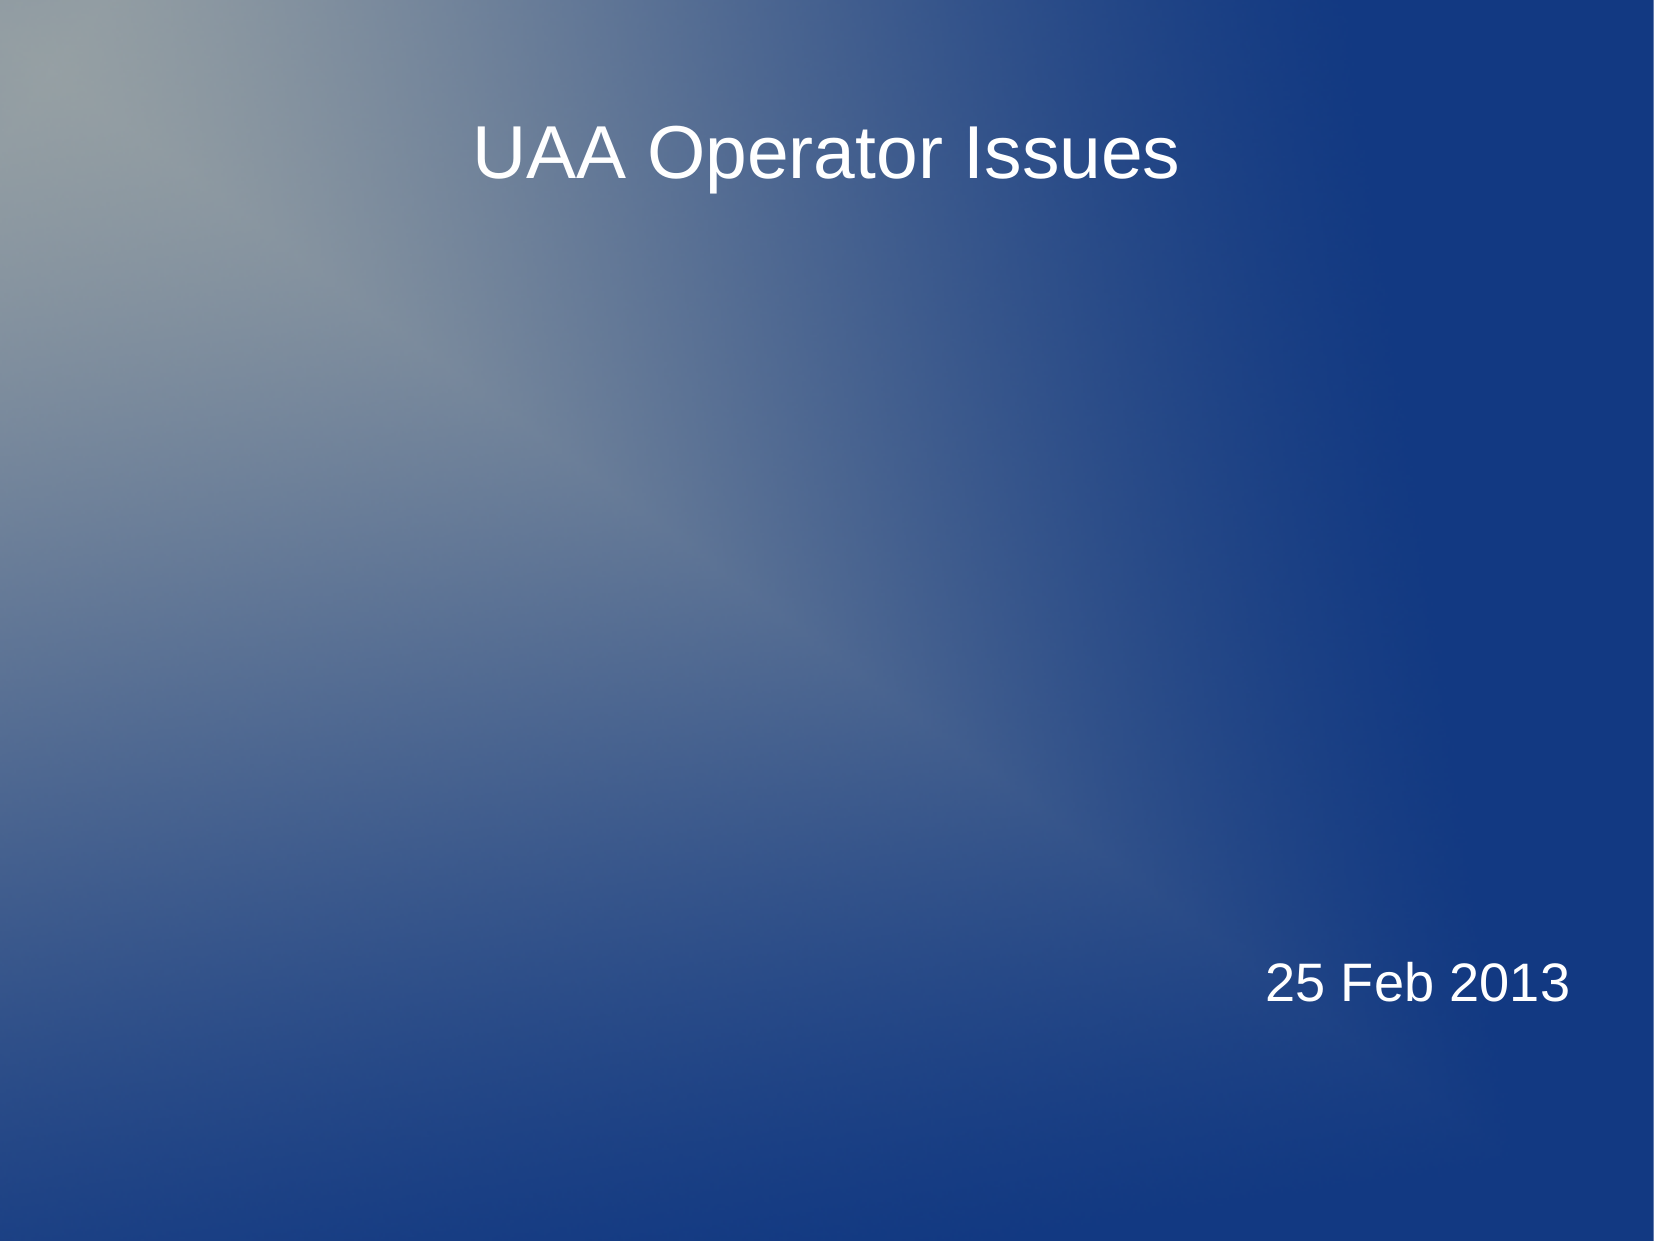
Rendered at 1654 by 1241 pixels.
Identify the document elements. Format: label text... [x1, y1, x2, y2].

subtitle 25 Feb 2013 [82, 286, 1571, 1014]
picture [0, 0, 1654, 1241]
title UAA Operator Issues [82, 49, 1571, 257]
